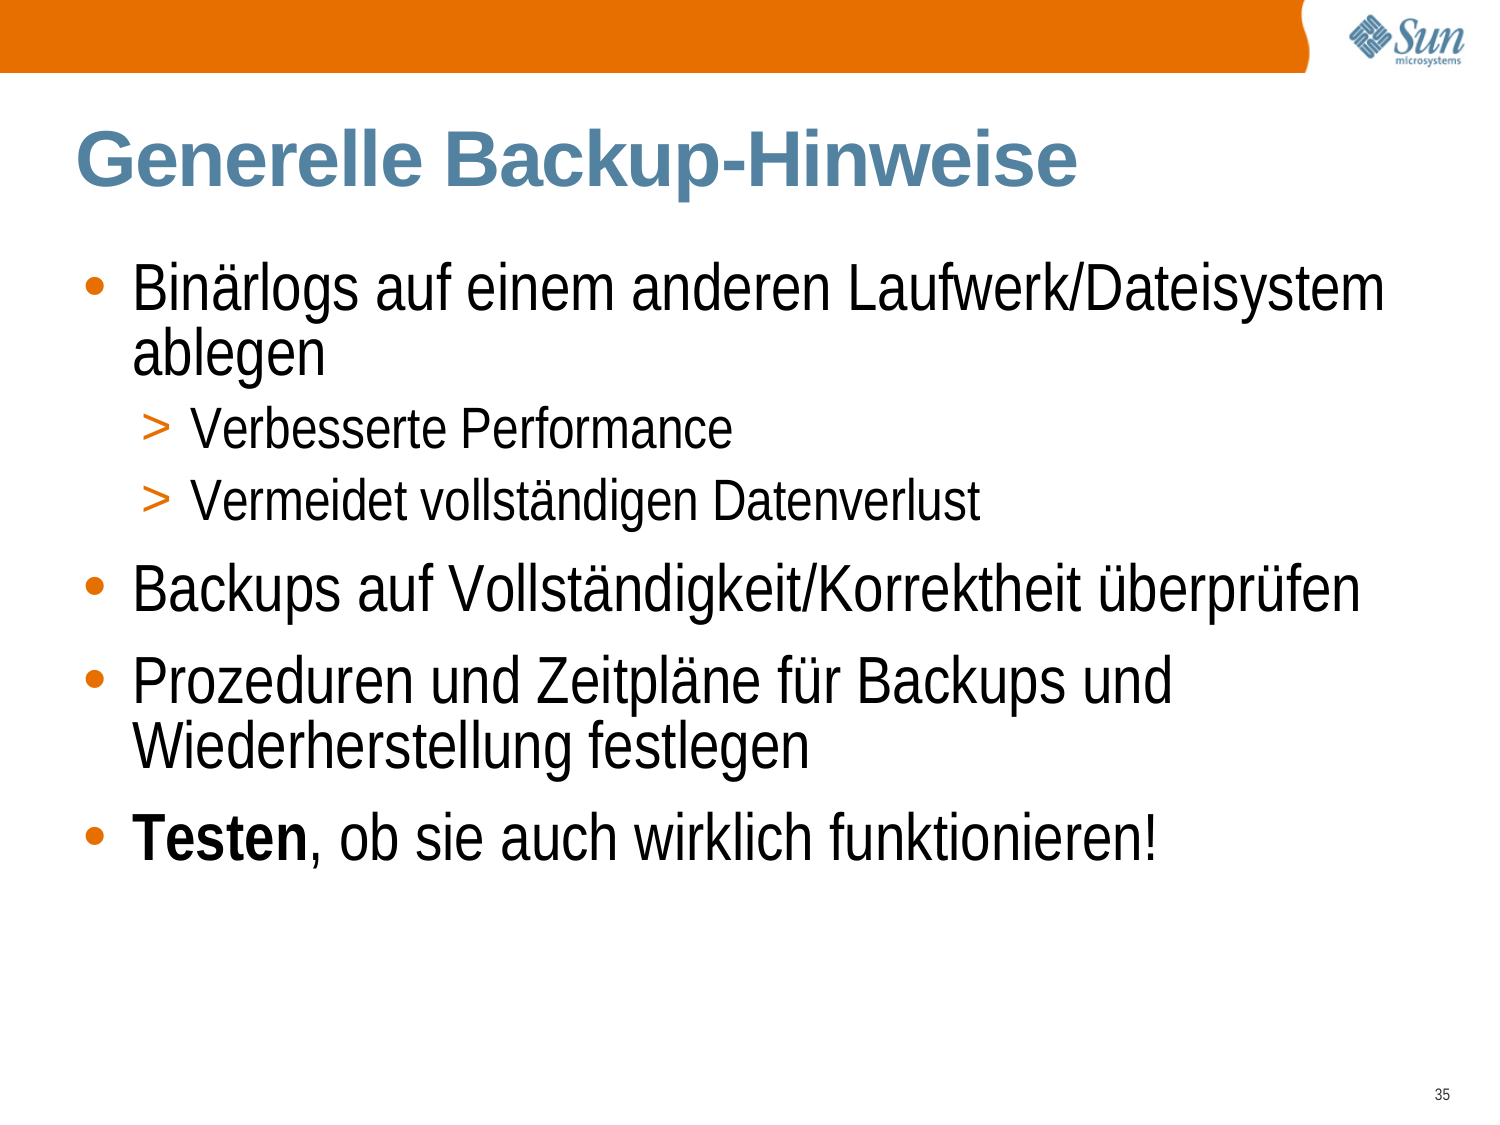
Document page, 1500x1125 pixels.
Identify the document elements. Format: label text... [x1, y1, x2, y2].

list Binärlogs auf einem anderen Laufwerk/Dateisystem ablegen Verbesserte Performance Vermeidet vollständigen Datenverlust Backups auf Vollständigkeit/Korrektheit überprüfen Prozeduren und Zeitpläne für Backups und Wiederherstellung festlegen Testen, ob sie auch wirklich funktionieren! [64, 258, 1401, 1062]
picture [0, 0, 1500, 73]
title Generelle Backup-Hinweise [75, 123, 1437, 227]
